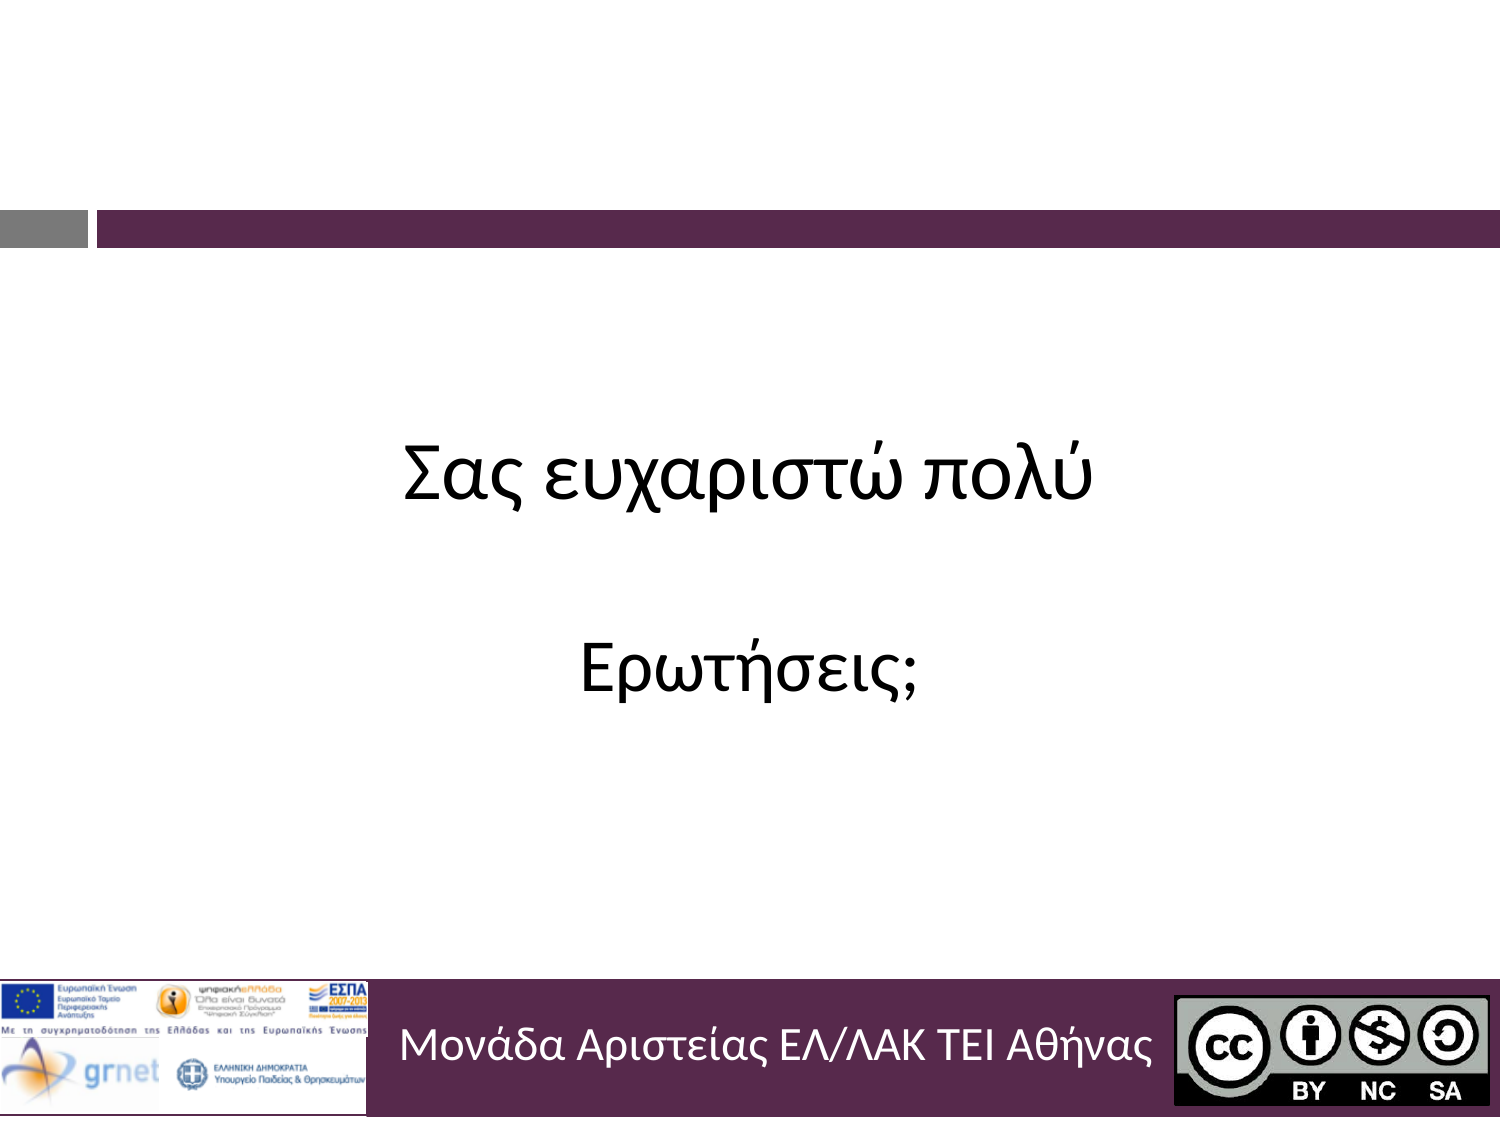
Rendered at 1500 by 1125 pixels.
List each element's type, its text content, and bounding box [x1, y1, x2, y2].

title Σας ευχαριστώ πολύ Ερωτήσεις; [218, 408, 1282, 709]
picture [0, 982, 368, 1113]
text_box Μονάδα Αριστείας ΕΛ/ΛΑΚ ΤΕΙ Αθήνας [383, 992, 1488, 1105]
picture [1174, 995, 1490, 1106]
picture [175, 1057, 366, 1092]
